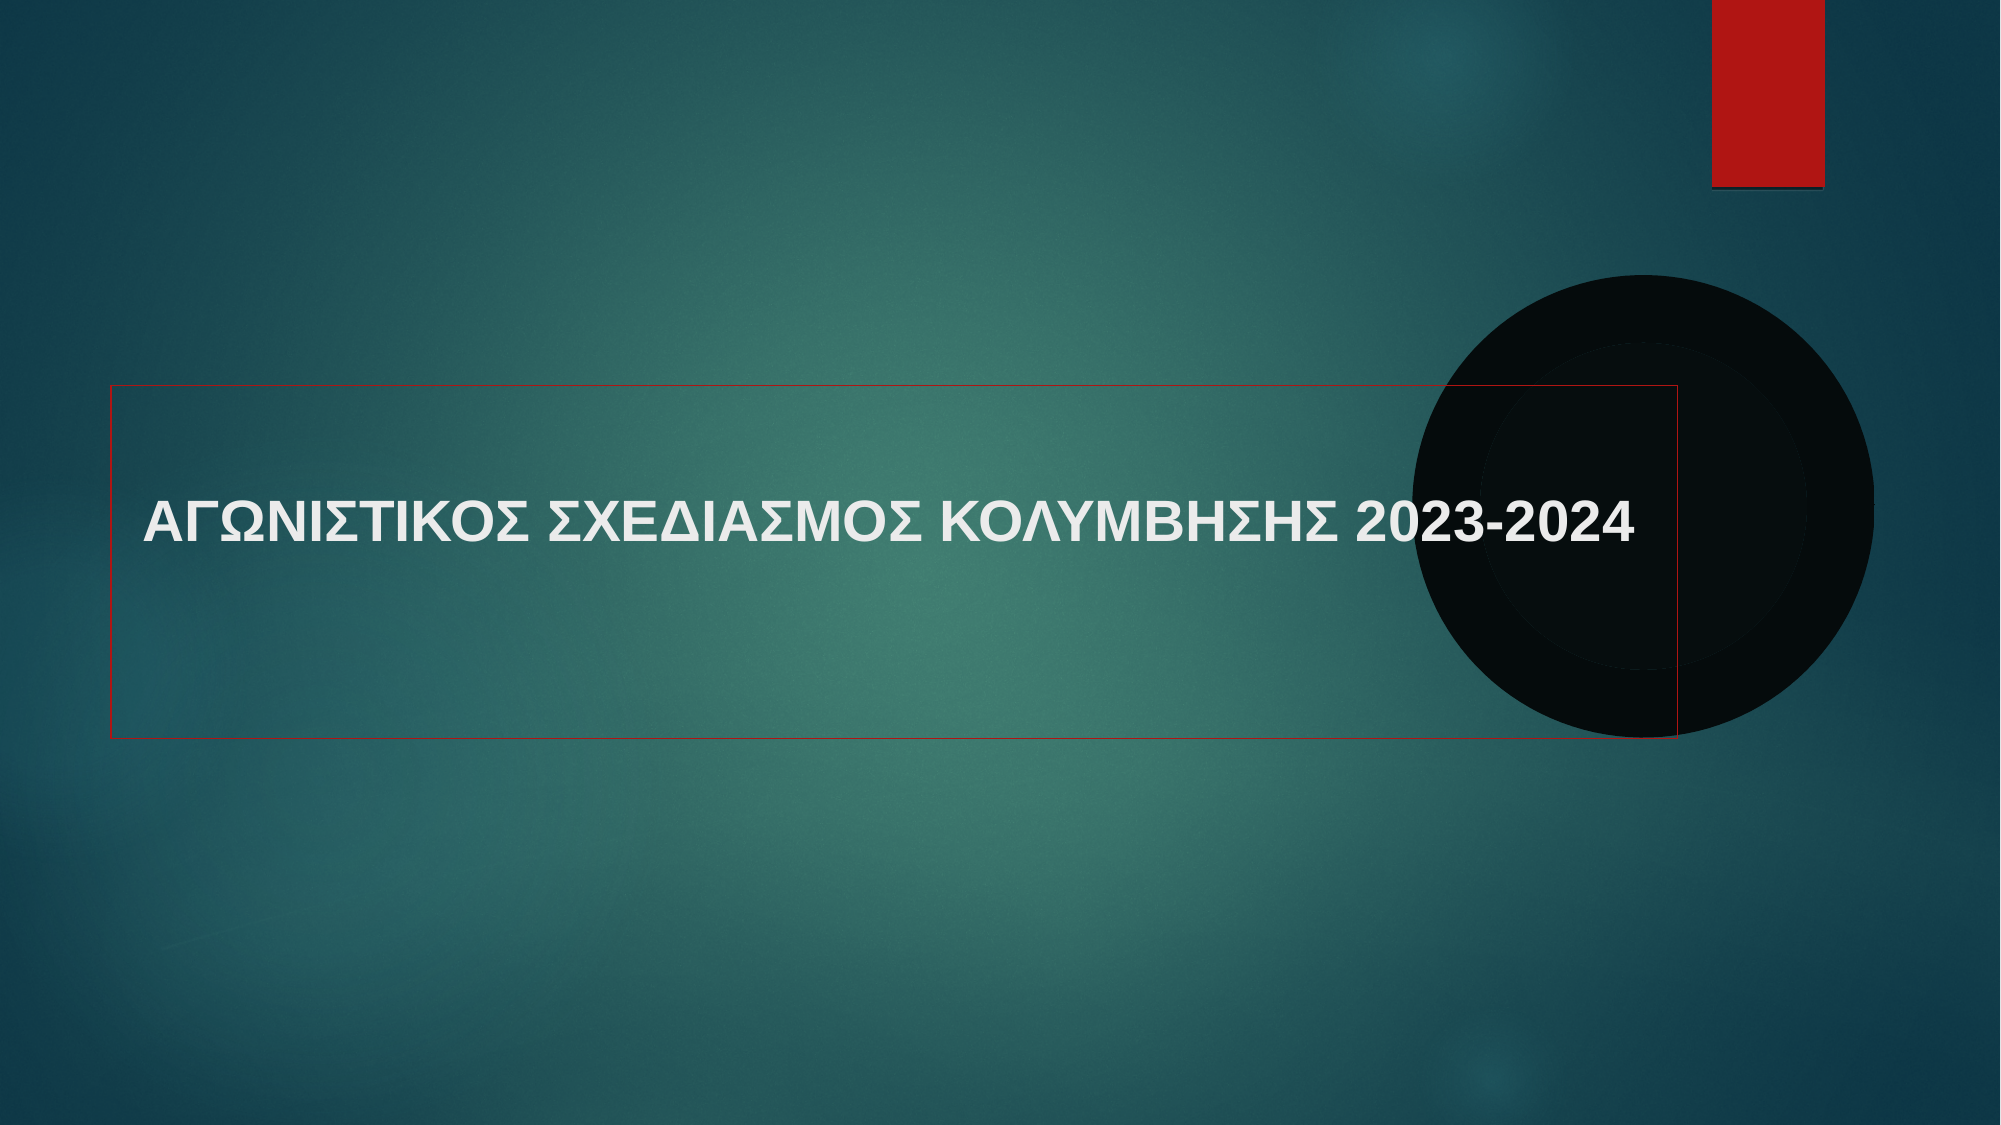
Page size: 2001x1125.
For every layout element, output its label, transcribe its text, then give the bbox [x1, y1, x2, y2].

title ΑΓΩΝΙΣΤΙΚΟΣ ΣΧΕΔΙΑΣΜΟΣ ΚΟΛΥΜΒΗΣΗΣ 2023-2024 [111, 385, 1678, 739]
